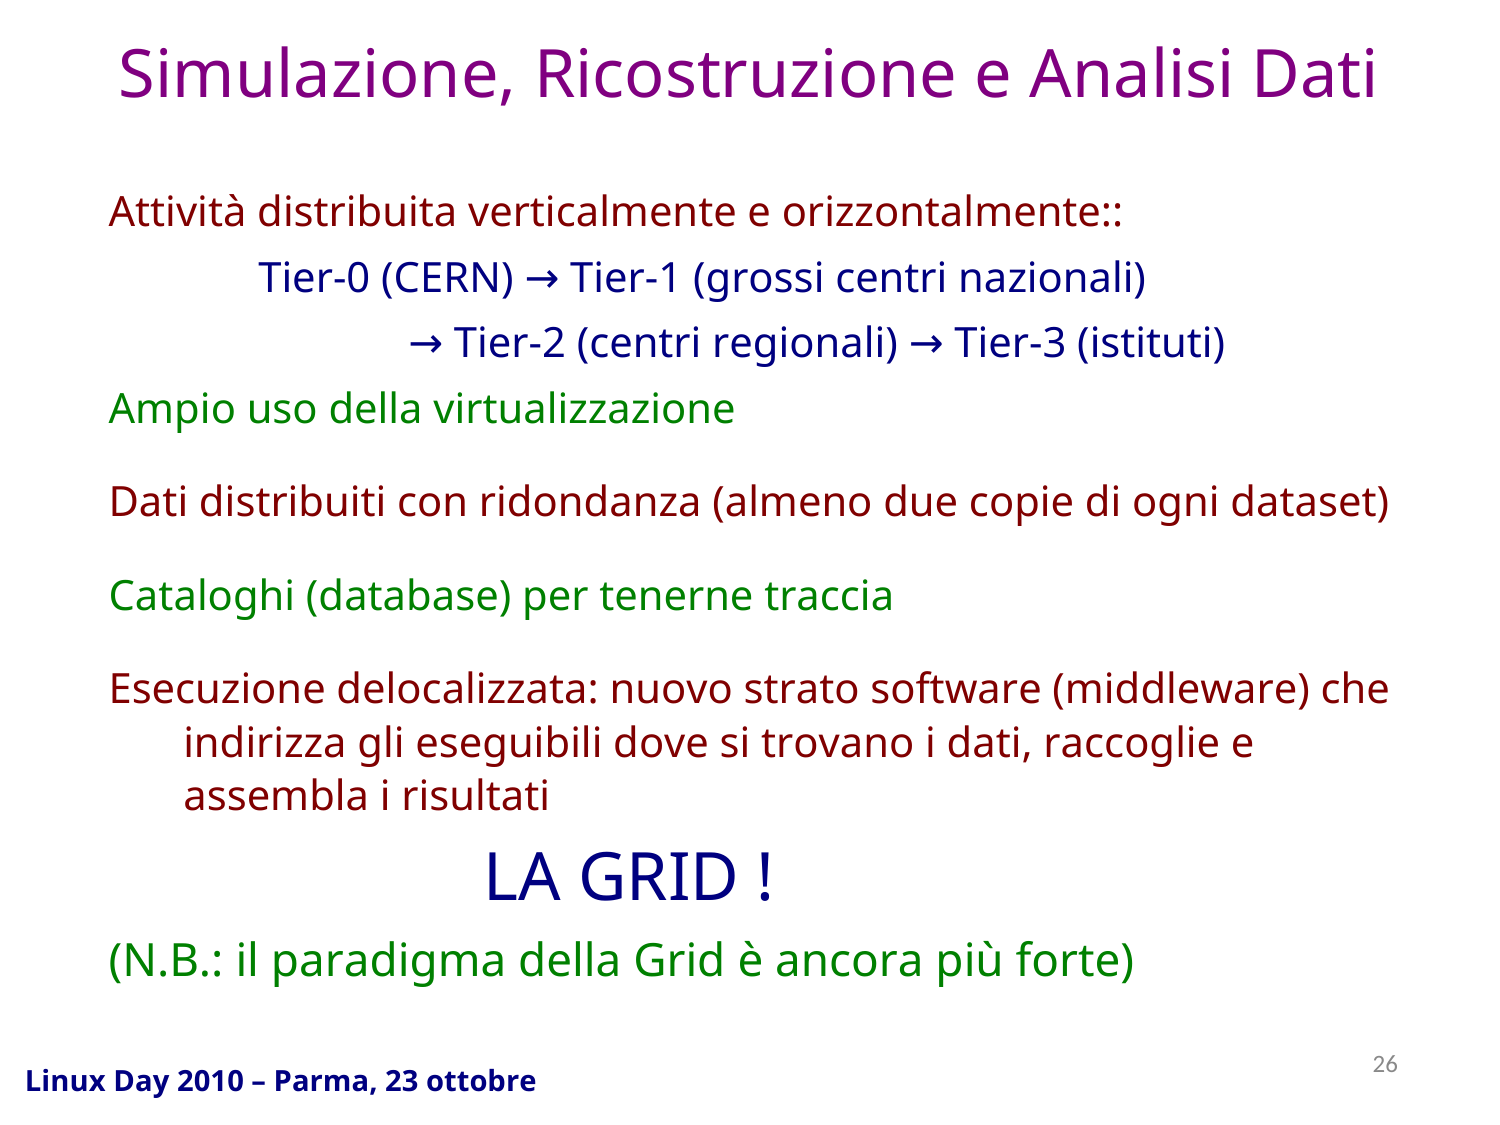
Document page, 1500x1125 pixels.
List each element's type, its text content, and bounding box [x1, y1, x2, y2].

text_box Simulazione, Ricostruzione e Analisi Dati [41, 0, 1459, 132]
subtitle Attività distribuita verticalmente e orizzontalmente:: Tier-0 (CERN) → Tier-1 (grossi centri nazionali) → Tier-2 (centri regionali) → Tier-3 (istituti) Ampio uso della virtualizzazione Dati distribuiti con ridondanza (almeno due copie di ogni dataset)‏ Cataloghi (database) per tenerne traccia Esecuzione delocalizzata: nuovo strato software (middleware) che indirizza gli eseguibili dove si trovano i dati, raccoglie e assembla i risultati LA GRID ! (N.B.: il paradigma della Grid è ancora più forte)‏ [108, 158, 1399, 1015]
